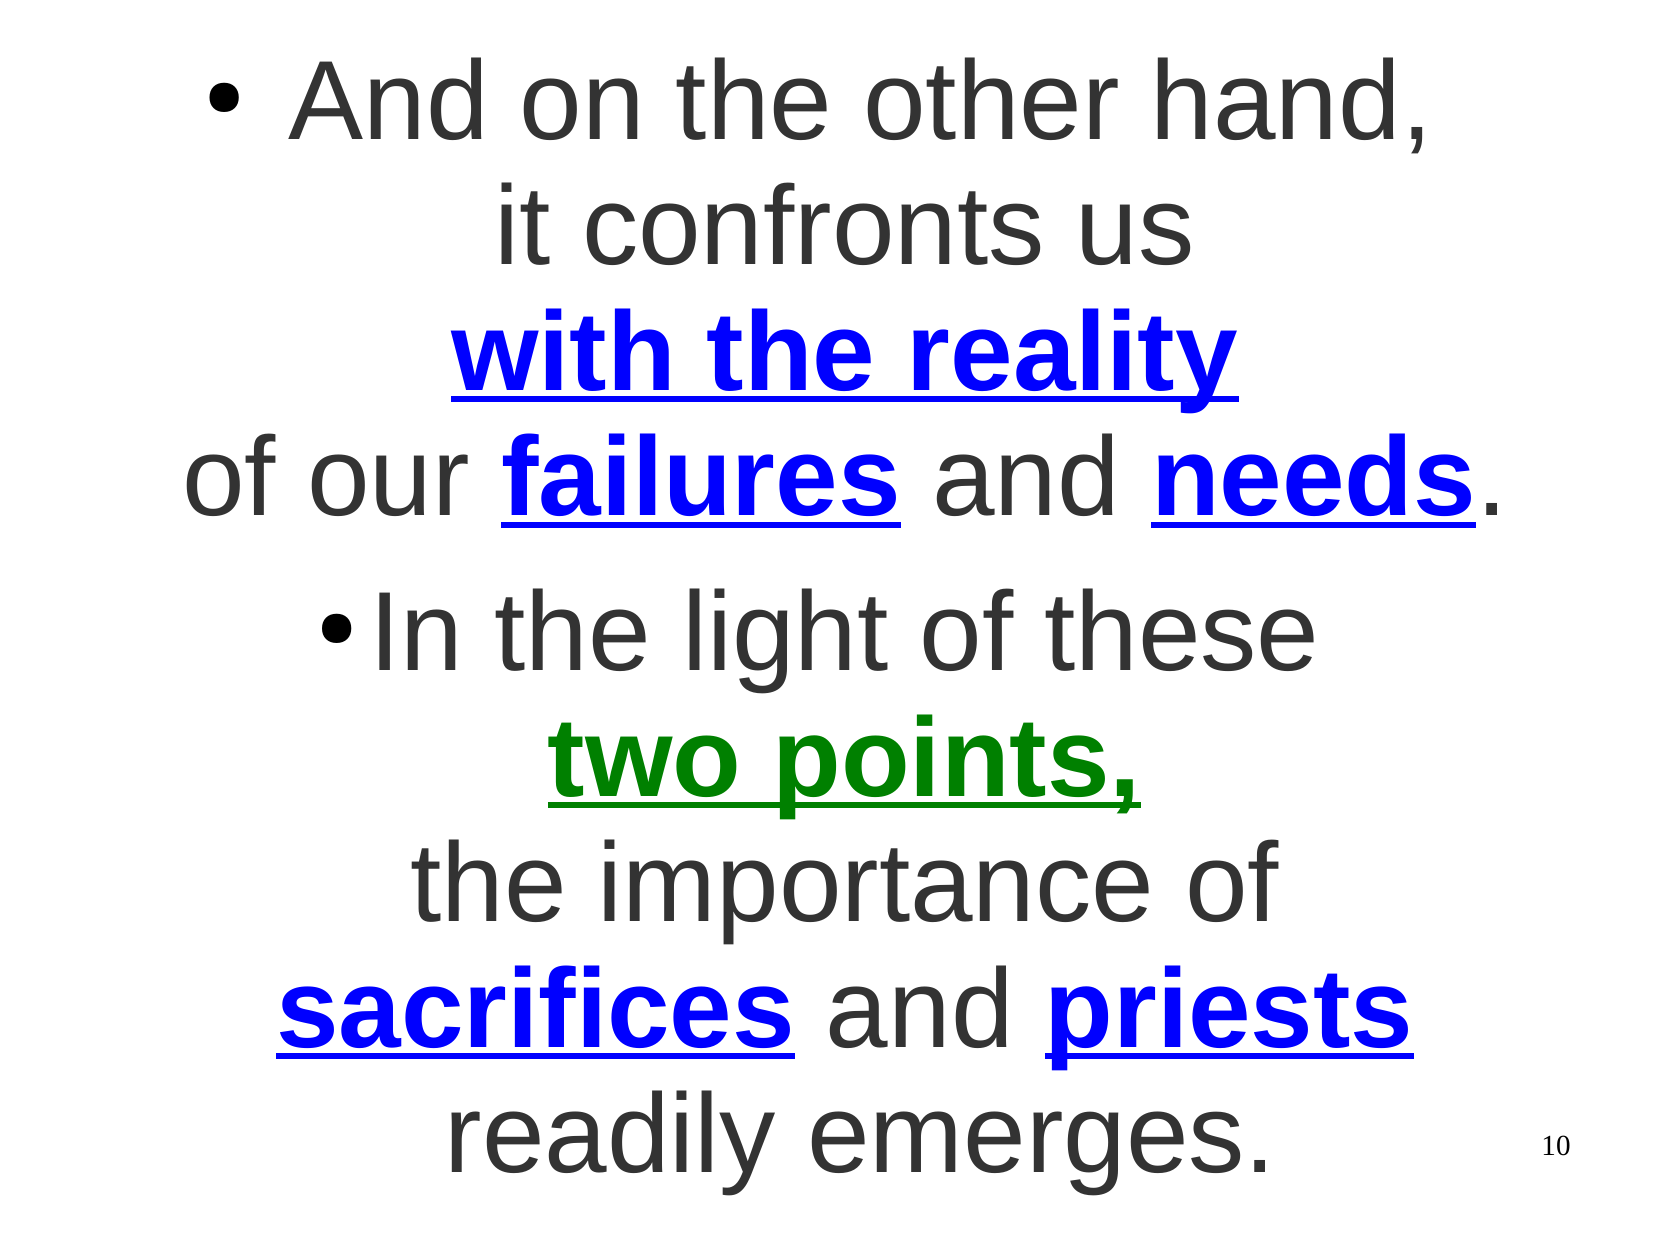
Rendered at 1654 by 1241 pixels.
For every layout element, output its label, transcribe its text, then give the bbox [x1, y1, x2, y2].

list And on the other hand, it confronts us with the reality of our failures and needs. In the light of these two points, the importance of sacrifices and priests readily emerges. [37, 37, 1613, 1238]
